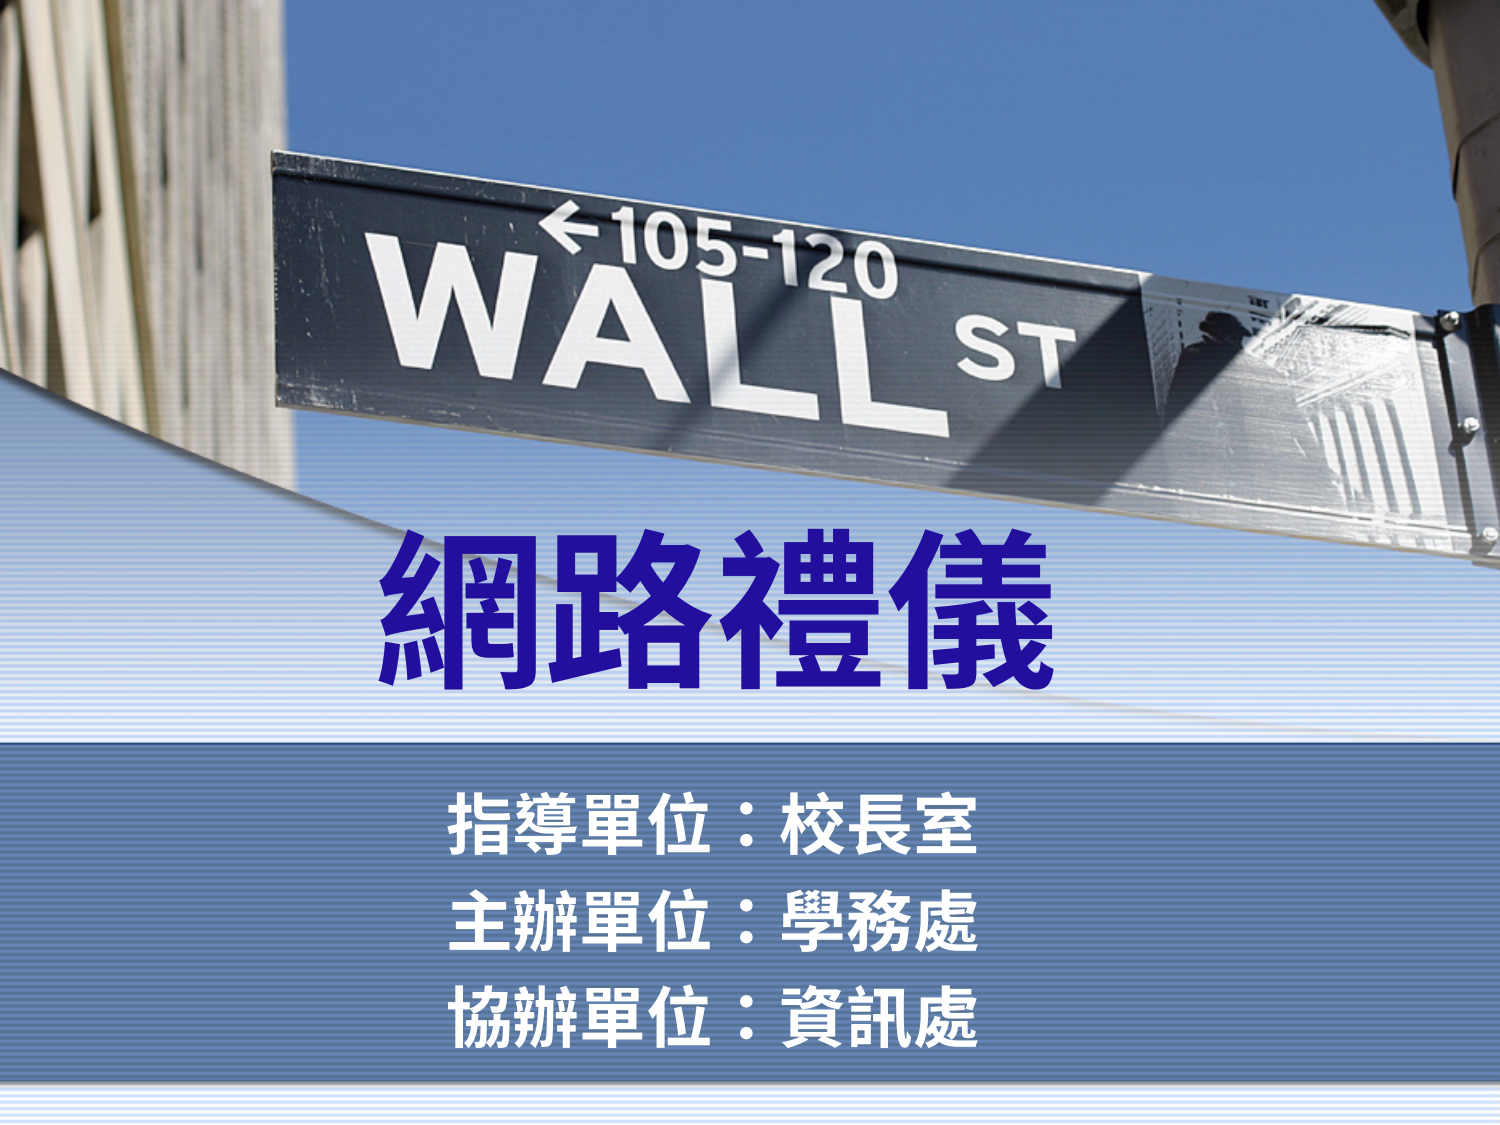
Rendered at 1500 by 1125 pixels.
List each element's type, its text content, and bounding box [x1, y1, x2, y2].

title 網路禮儀 [218, 479, 1073, 717]
subtitle 指導單位：校長室 主辦單位：學務處 協辦單位：資訊處 [430, 775, 1105, 1059]
picture [0, 0, 1500, 1125]
